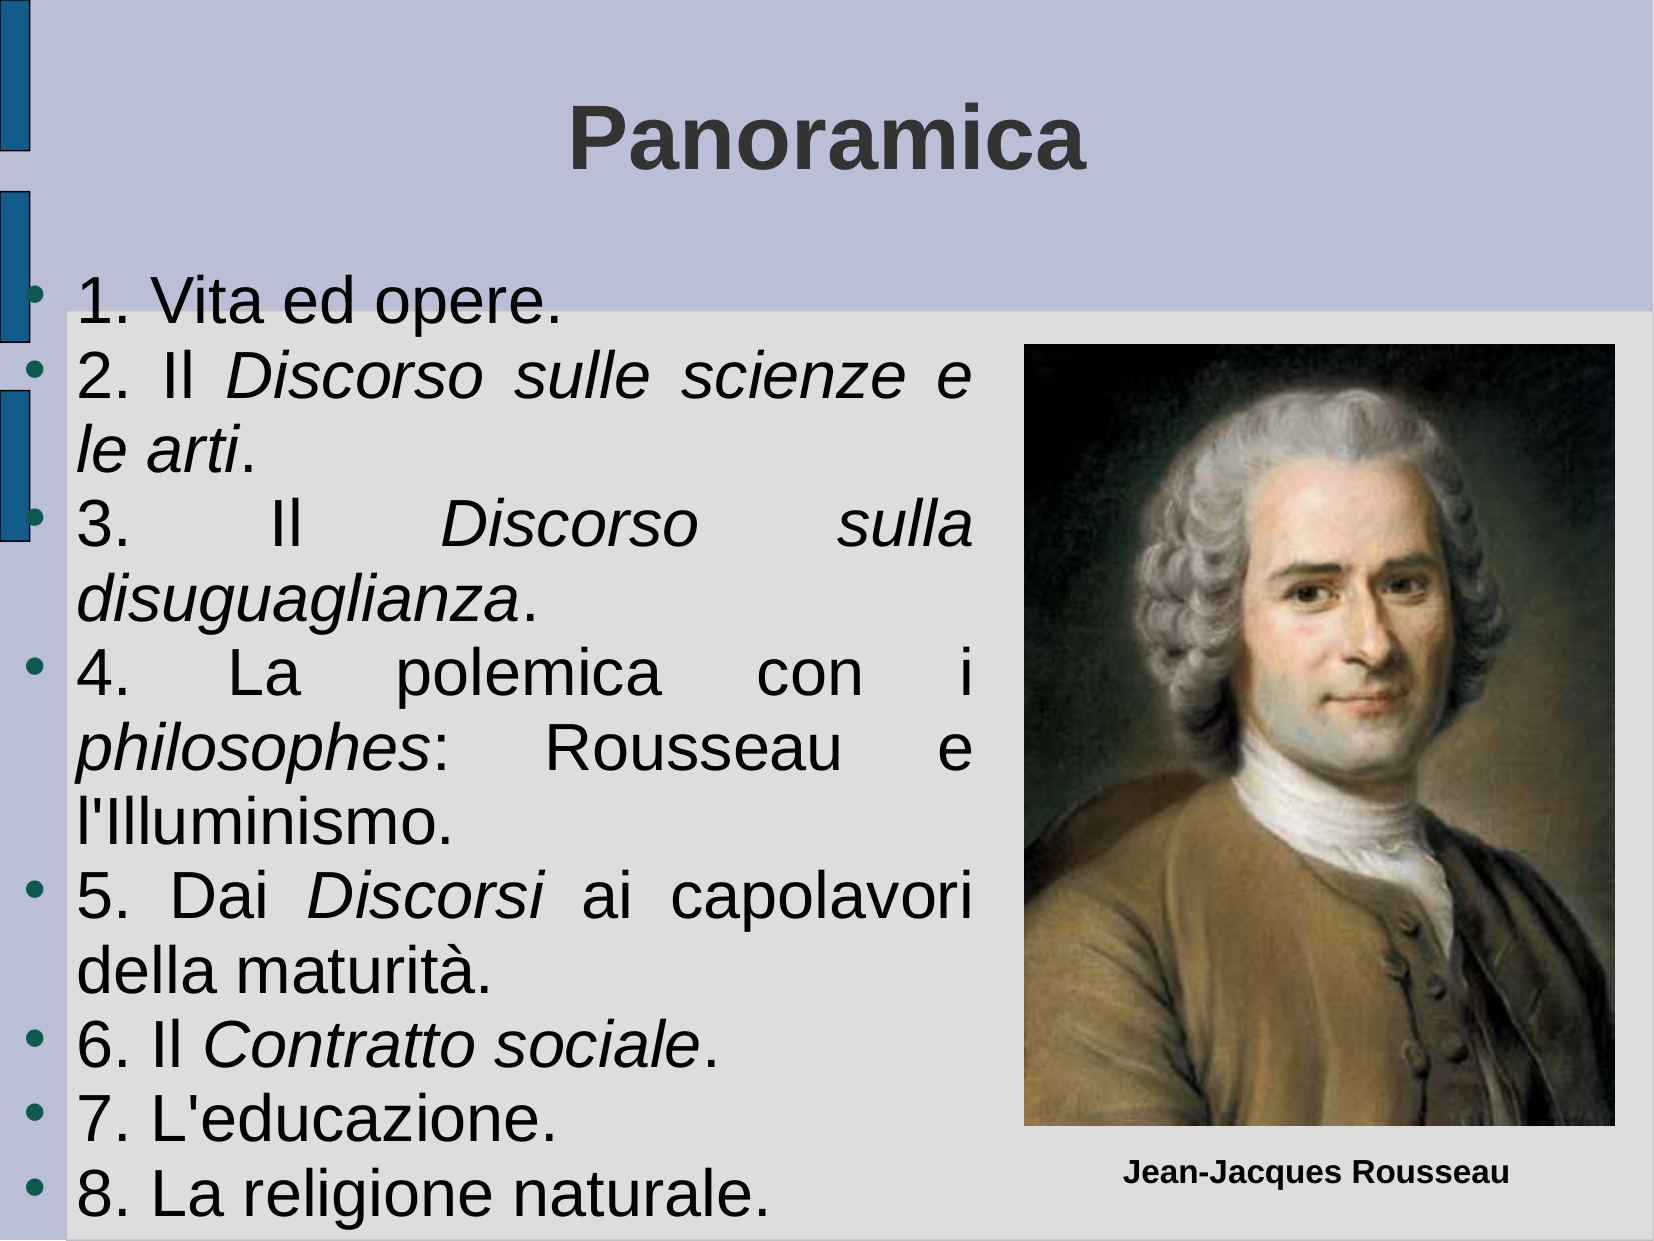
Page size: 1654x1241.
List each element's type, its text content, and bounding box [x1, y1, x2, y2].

text_box Jean-Jacques Rousseau [1080, 1151, 1554, 1190]
picture [1024, 344, 1615, 1126]
list 1. Vita ed opere. 2. Il Discorso sulle scienze e le arti. 3. Il Discorso sulla disuguaglianza. 4. La polemica con i philosophes: Rousseau e l'Illuminismo. 5. Dai Discorsi ai capolavori della maturità. 6. Il Contratto sociale. 7. L'educazione. 8. La religione naturale. [5, 259, 975, 1235]
title Panoramica [121, 28, 1534, 243]
